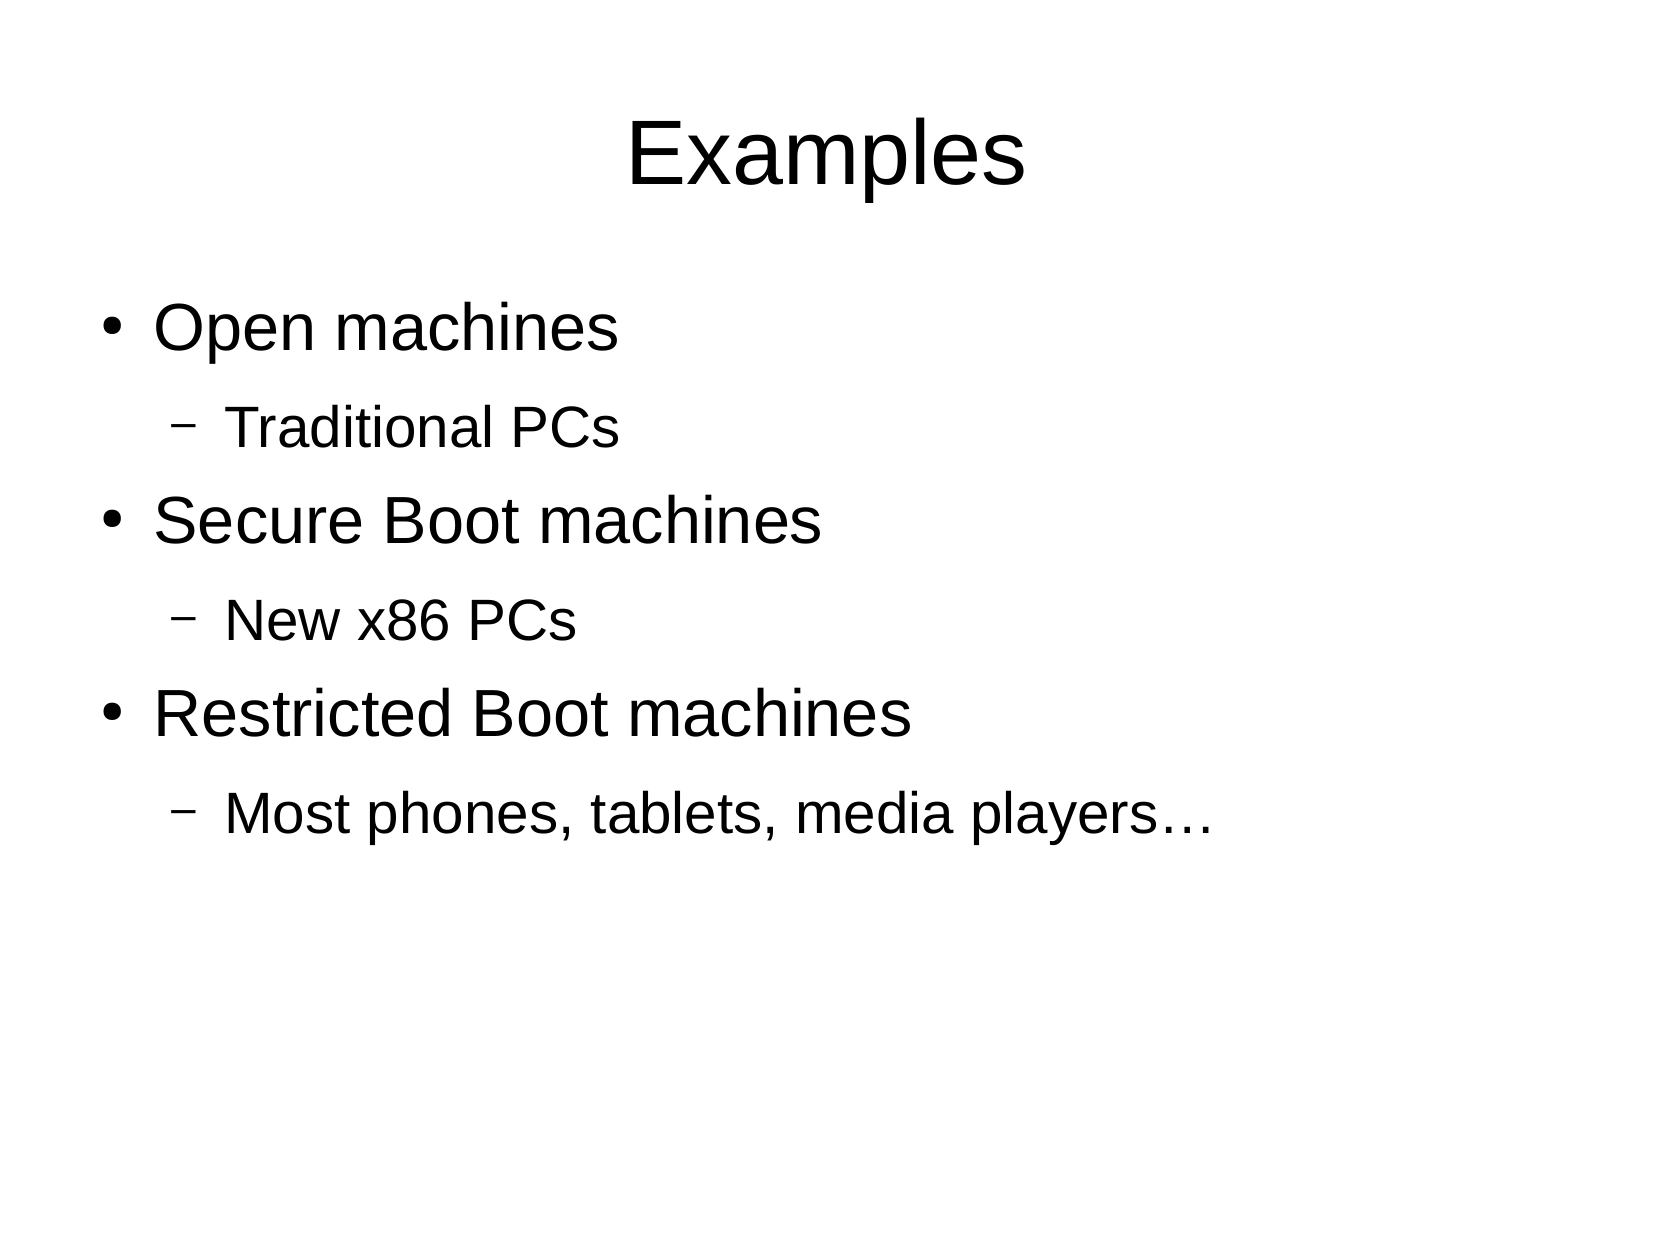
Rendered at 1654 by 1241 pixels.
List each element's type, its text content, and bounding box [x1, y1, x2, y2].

list Open machines Traditional PCs Secure Boot machines New x86 PCs Restricted Boot machines Most phones, tablets, media players… [82, 290, 1538, 1010]
title Examples [82, 49, 1571, 257]
